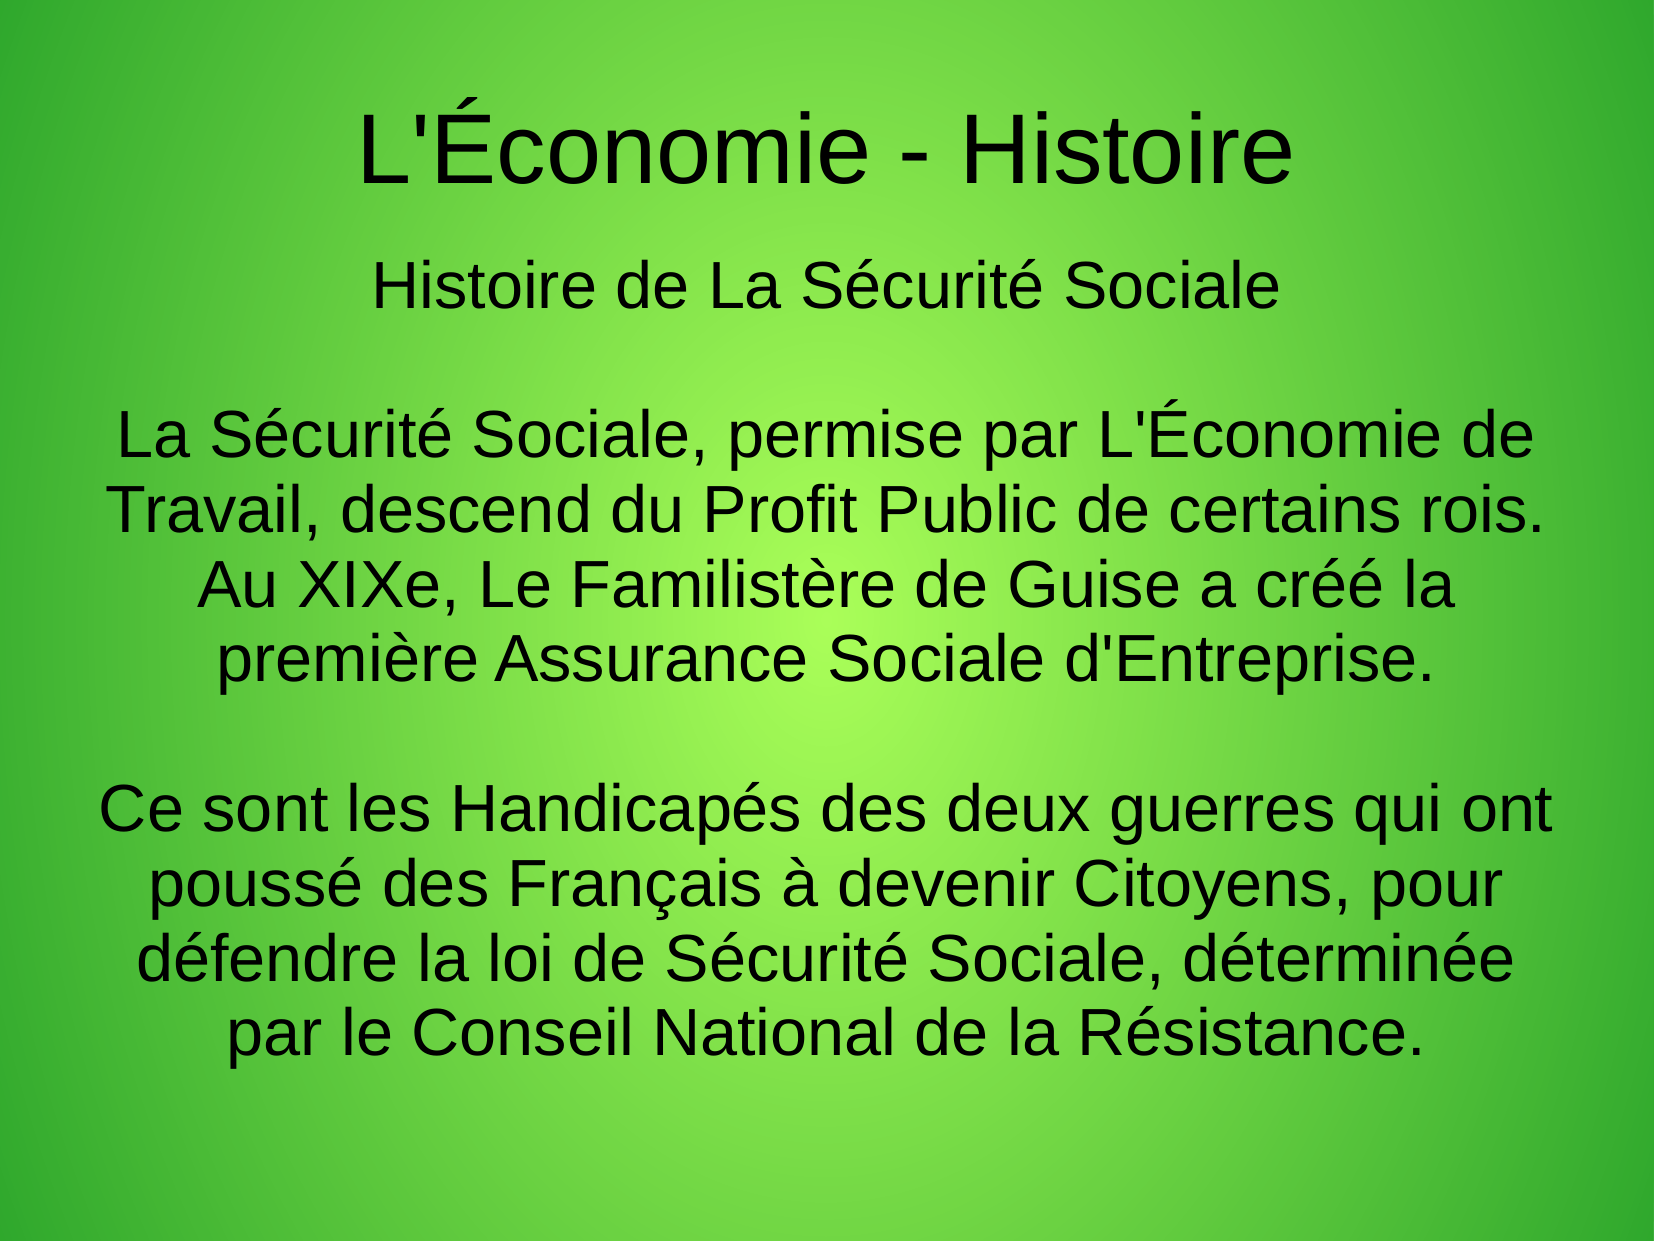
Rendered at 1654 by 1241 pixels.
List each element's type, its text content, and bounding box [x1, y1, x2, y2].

subtitle Histoire de La Sécurité Sociale La Sécurité Sociale, permise par L'Économie de Travail, descend du Profit Public de certains rois. Au XIXe, Le Familistère de Guise a créé la première Assurance Sociale d'Entreprise. Ce sont les Handicapés des deux guerres qui ont poussé des Français à devenir Citoyens, pour défendre la loi de Sécurité Sociale, déterminée par le Conseil National de la Résistance. [82, 160, 1571, 1158]
title L'Économie - Histoire [82, 47, 1571, 160]
